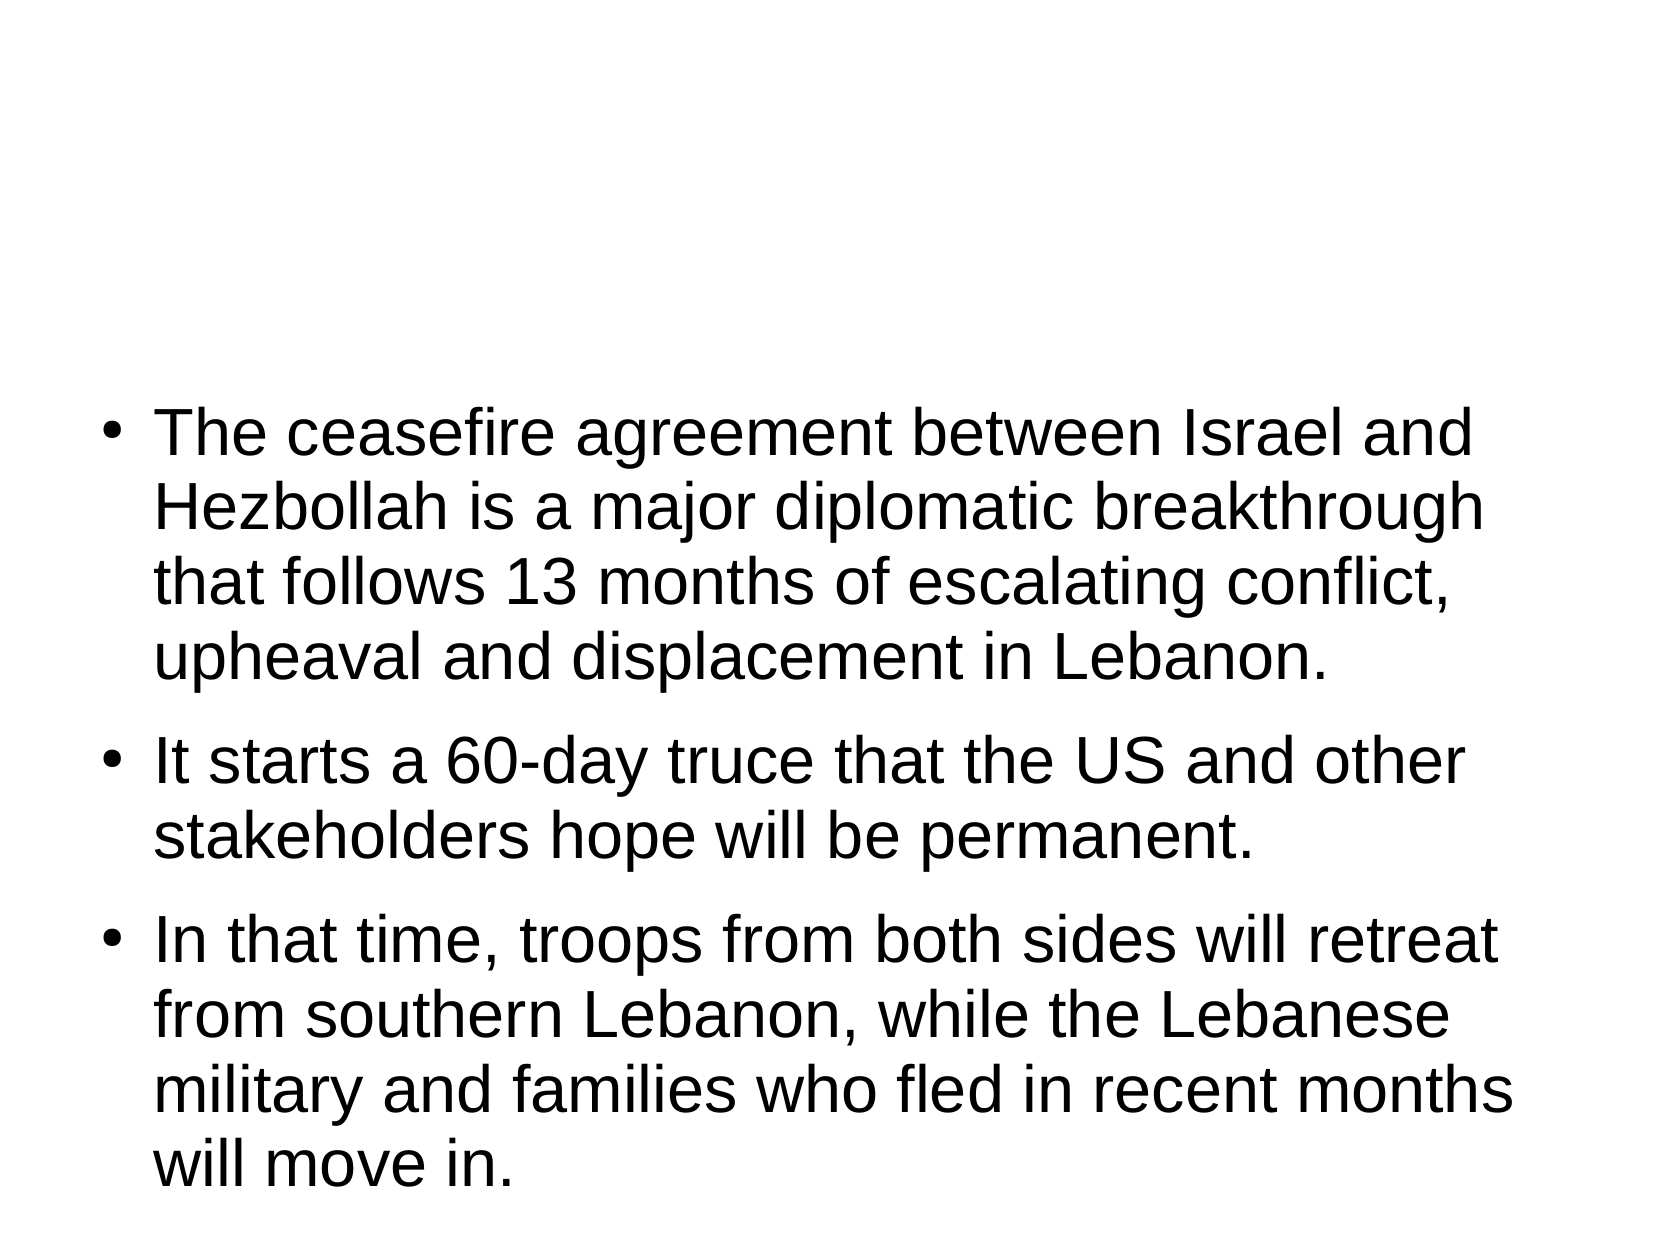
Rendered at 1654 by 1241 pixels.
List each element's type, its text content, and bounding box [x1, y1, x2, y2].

list The ceasefire agreement between Israel and Hezbollah is a major diplomatic breakthrough that follows 13 months of escalating conflict, upheaval and displacement in Lebanon. It starts a 60-day truce that the US and other stakeholders hope will be permanent. In that time, troops from both sides will retreat from southern Lebanon, while the Lebanese military and families who fled in recent months will move in. [82, 290, 1571, 1196]
